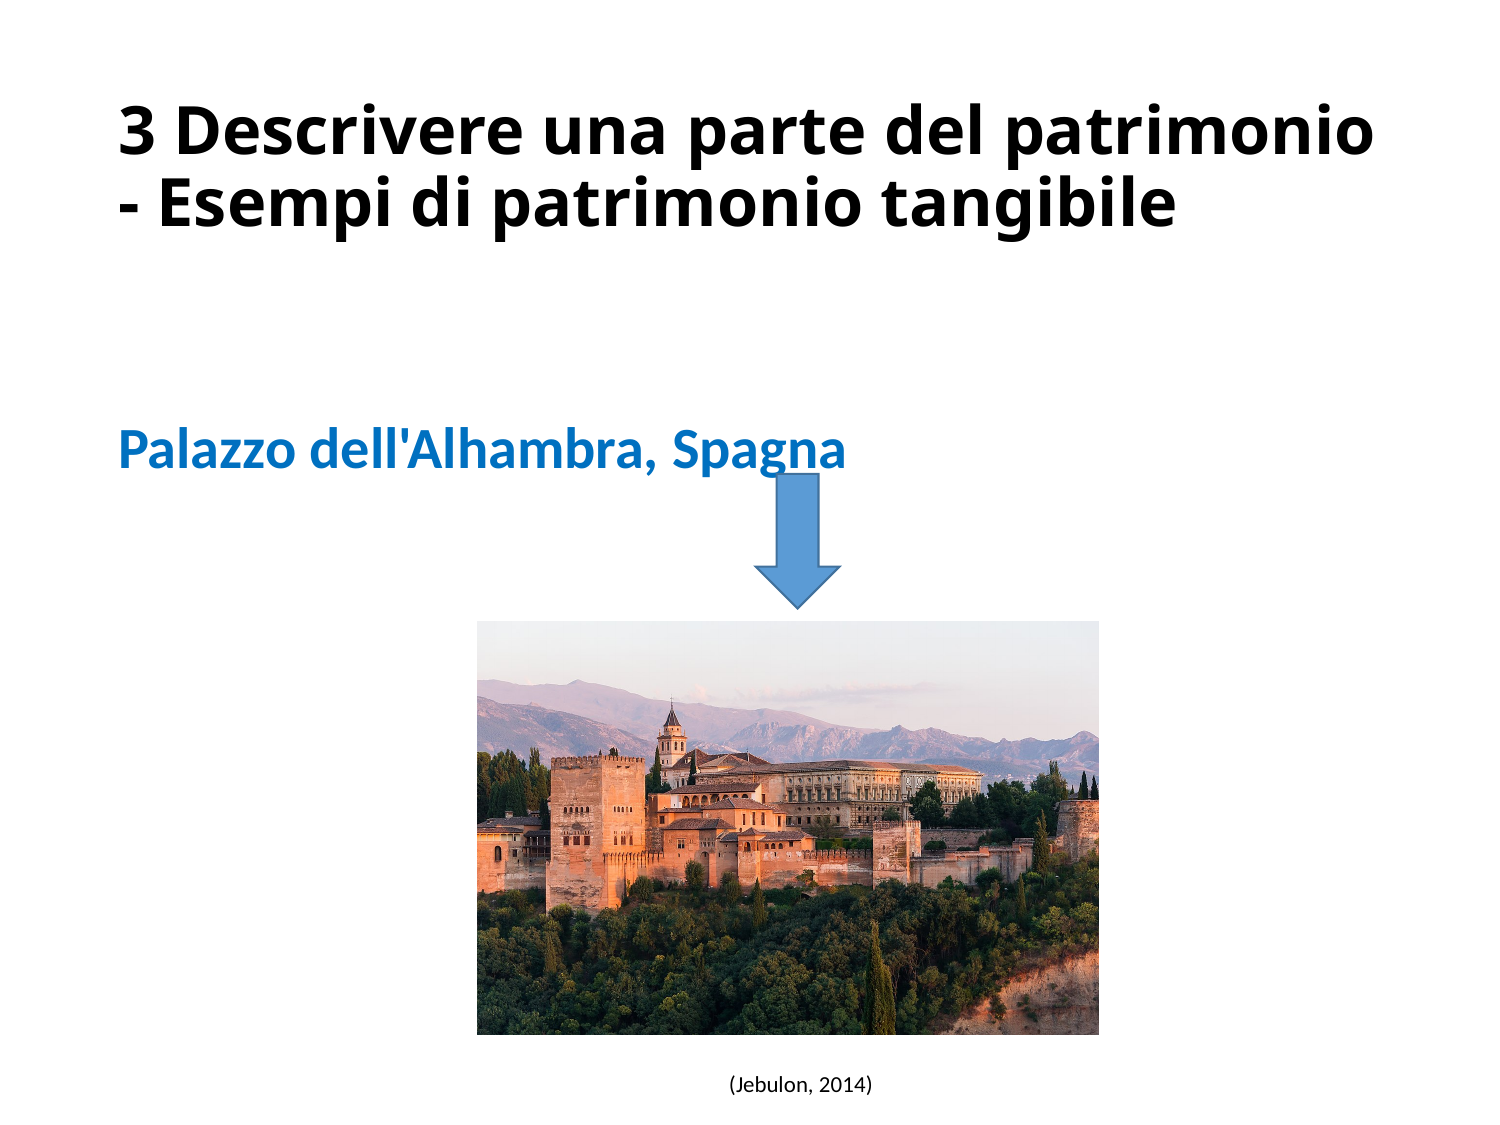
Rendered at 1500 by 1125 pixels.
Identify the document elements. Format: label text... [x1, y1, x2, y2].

title 3 Descrivere una parte del patrimonio - Esempi di patrimonio tangibile [103, 59, 1397, 278]
text_box (Jebulon, 2014) [620, 1047, 888, 1107]
list Palazzo dell'Alhambra, Spagna [103, 320, 1397, 1035]
picture [477, 621, 1099, 1035]
text_box [755, 473, 840, 609]
